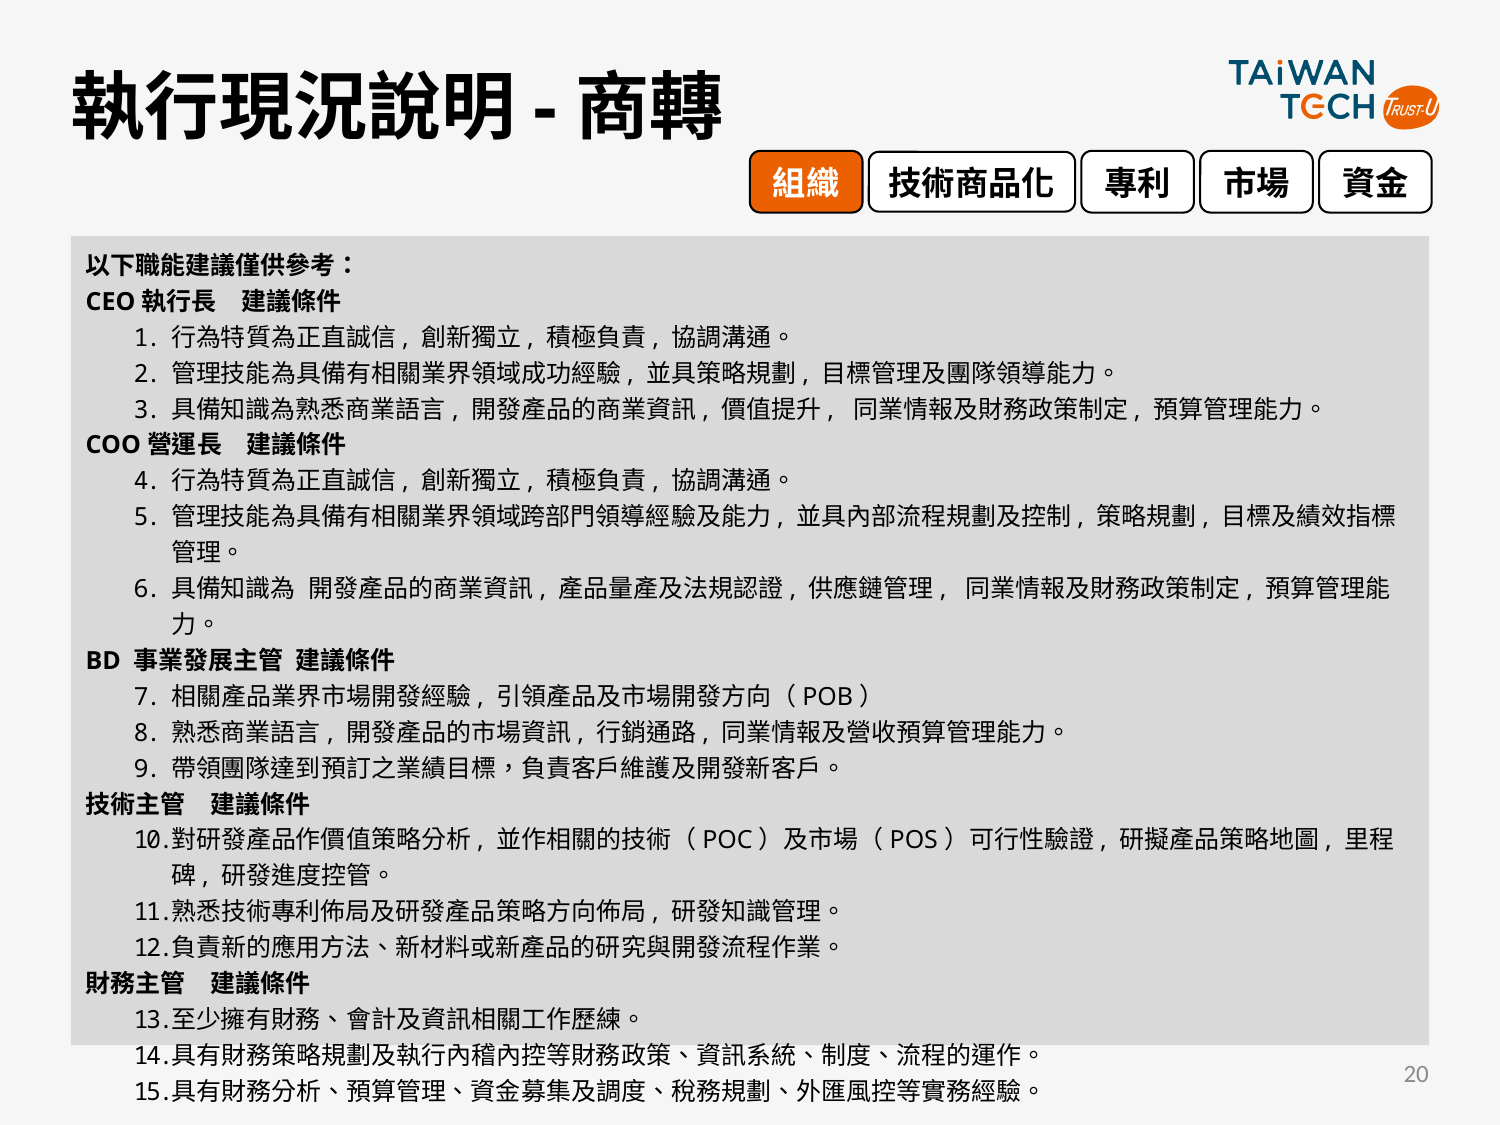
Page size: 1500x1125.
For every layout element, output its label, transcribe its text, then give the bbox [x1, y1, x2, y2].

text_box 以下職能建議僅供參考： CEO執行長 建議條件 行為特質為正直誠信, 創新獨立, 積極負責, 協調溝通。 管理技能為具備有相關業界領域成功經驗, 並具策略規劃, 目標管理及團隊領導能力。 具備知識為熟悉商業語言, 開發產品的商業資訊, 價值提升, 同業情報及財務政策制定, 預算管理能力。 COO營運長 建議條件 行為特質為正直誠信, 創新獨立, 積極負責, 協調溝通。 管理技能為具備有相關業界領域跨部門領導經驗及能力, 並具內部流程規劃及控制, 策略規劃, 目標及績效指標管理。 具備知識為 開發產品的商業資訊, 產品量產及法規認證, 供應鏈管理, 同業情報及財務政策制定, 預算管理能力。 BD 事業發展主管 建議條件 相關產品業界市場開發經驗, 引領產品及市場開發方向（POB） 熟悉商業語言, 開發產品的市場資訊, 行銷通路, 同業情報及營收預算管理能力。 帶領團隊達到預訂之業績目標，負責客戶維護及開發新客戶。 技術主管 建議條件 對研發產品作價值策略分析, 並作相關的技術（POC）及市場（POS）可行性驗證, 研擬產品策略地圖, 里程碑, 研發進度控管。 熟悉技術專利佈局及研發產品策略方向佈局, 研發知識管理。 負責新的應用方法、新材料或新產品的研究與開發流程作業。 財務主管 建議條件 至少擁有財務、會計及資訊相關工作歷練。 具有財務策略規劃及執行內稽內控等財務政策、資訊系統、制度、流程的運作。 具有財務分析、預算管理、資金募集及調度、稅務規劃、外匯風控等實務經驗。 [70, 236, 1430, 1046]
text_box 技術商品化 [868, 151, 1076, 212]
text_box 市場 [1200, 150, 1313, 213]
text_box 專利 [1081, 150, 1194, 213]
text_box 資金 [1319, 150, 1432, 213]
slide_number <編號> [1106, 1042, 1445, 1103]
text_box 組織 [749, 150, 863, 213]
title 執行現況說明-商轉 [55, 33, 1444, 156]
